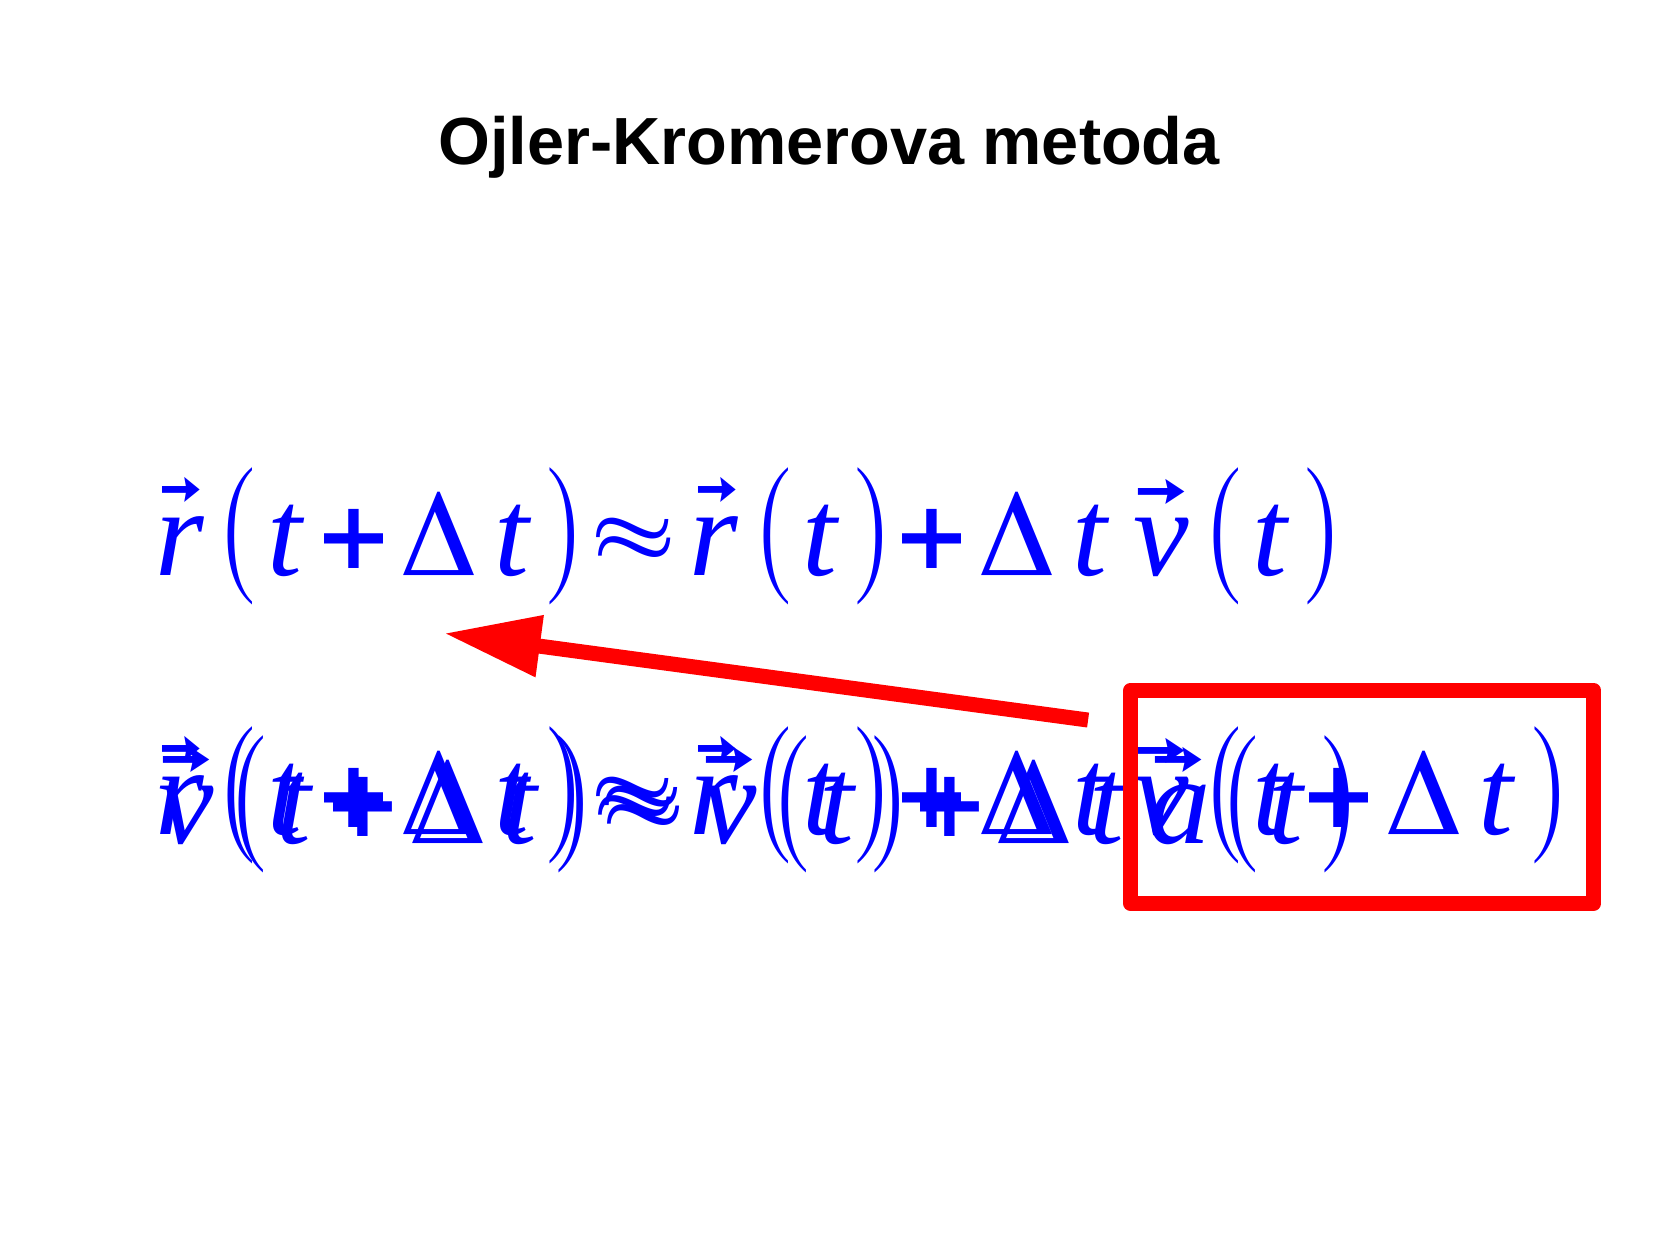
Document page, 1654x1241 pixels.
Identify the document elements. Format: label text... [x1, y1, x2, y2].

chart [147, 460, 1349, 611]
title Ojler-Kromerova metoda [85, 87, 1574, 196]
chart [147, 720, 1123, 880]
chart [1138, 720, 1576, 880]
